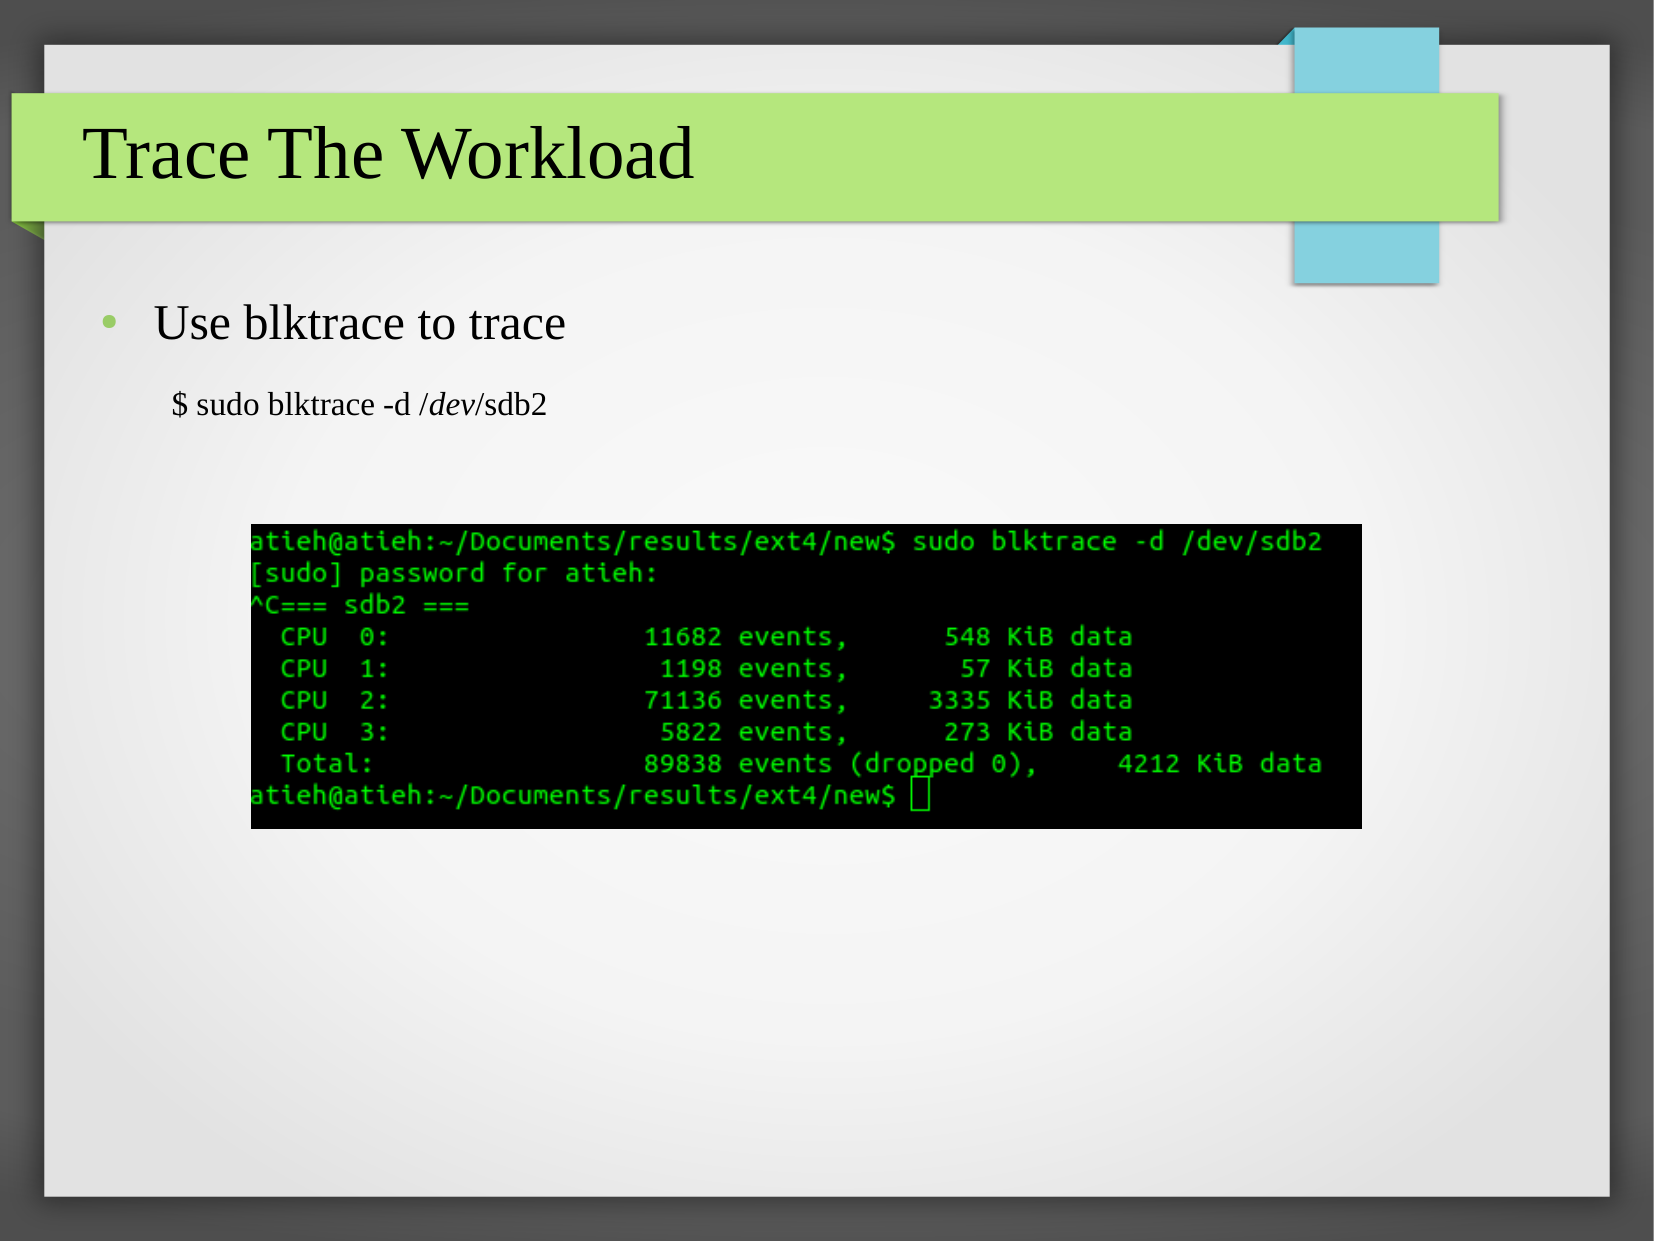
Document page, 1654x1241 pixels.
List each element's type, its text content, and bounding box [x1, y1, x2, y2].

list Use blktrace to trace [82, 295, 1571, 1015]
title Trace The Workload [82, 94, 1264, 213]
picture [0, 0, 1654, 1241]
text_box $ sudo blktrace -d /dev/sdb2 [156, 378, 563, 431]
